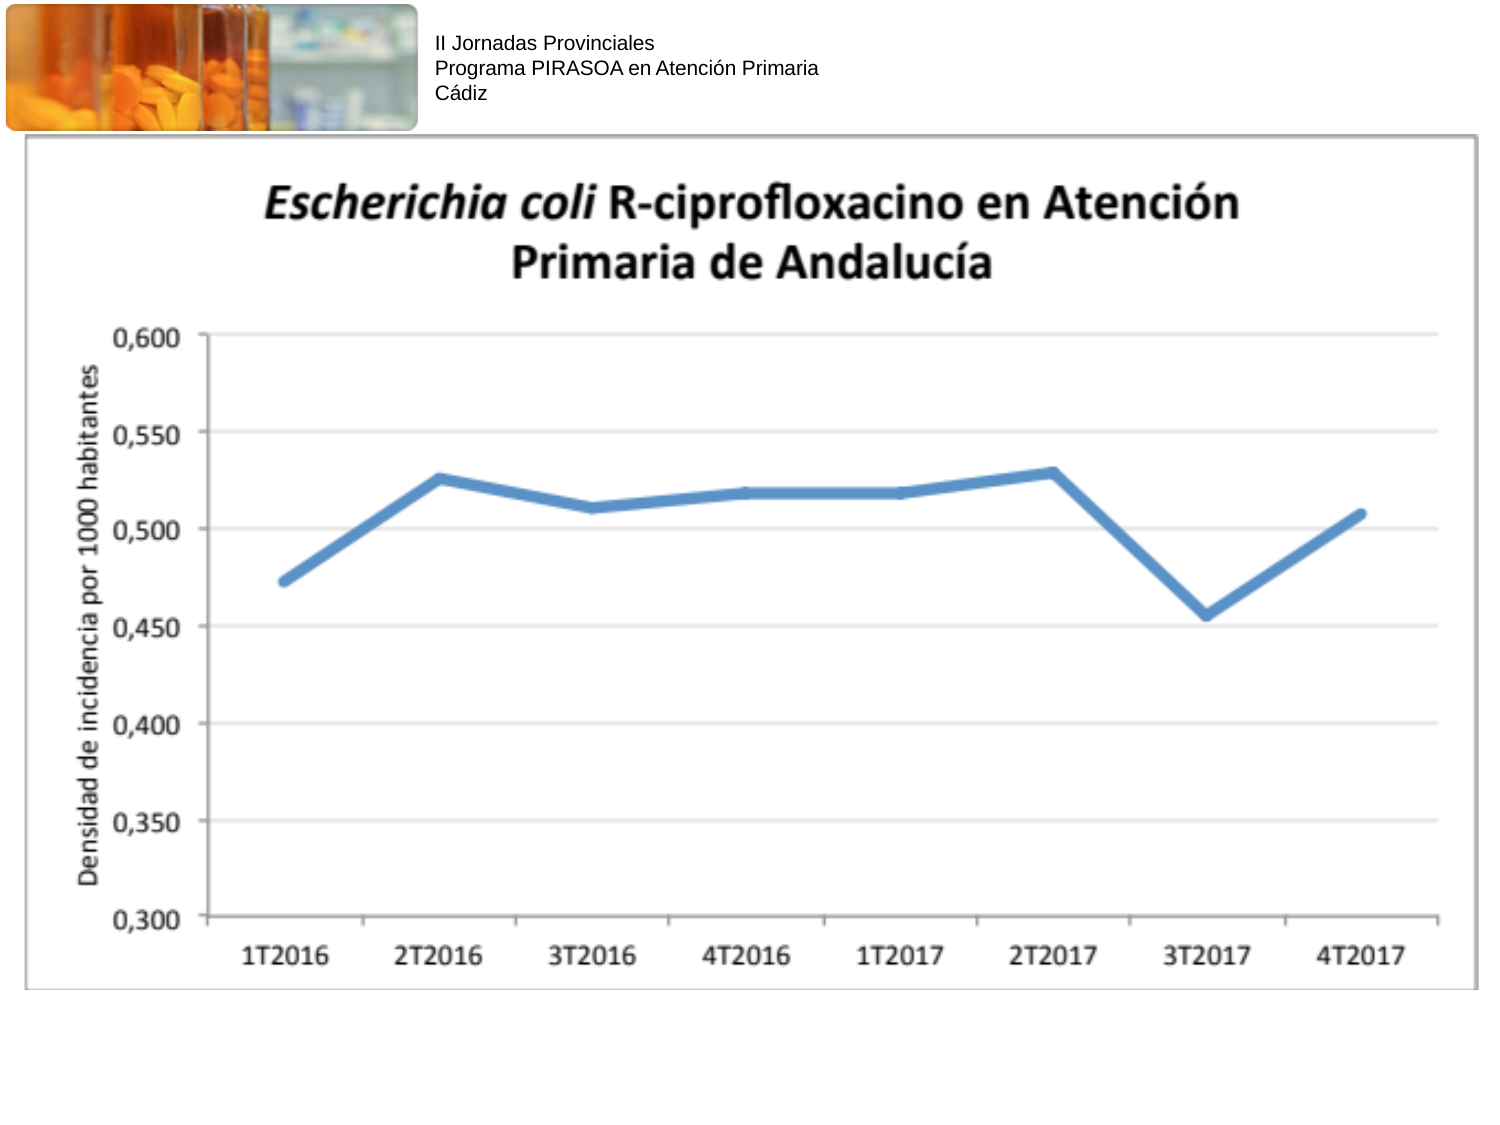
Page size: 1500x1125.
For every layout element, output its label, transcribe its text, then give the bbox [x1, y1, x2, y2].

text_box II Jornadas Provinciales Programa PIRASOA en Atención Primaria Cádiz [420, 22, 882, 112]
picture [5, 4, 420, 131]
picture [24, 133, 1479, 990]
